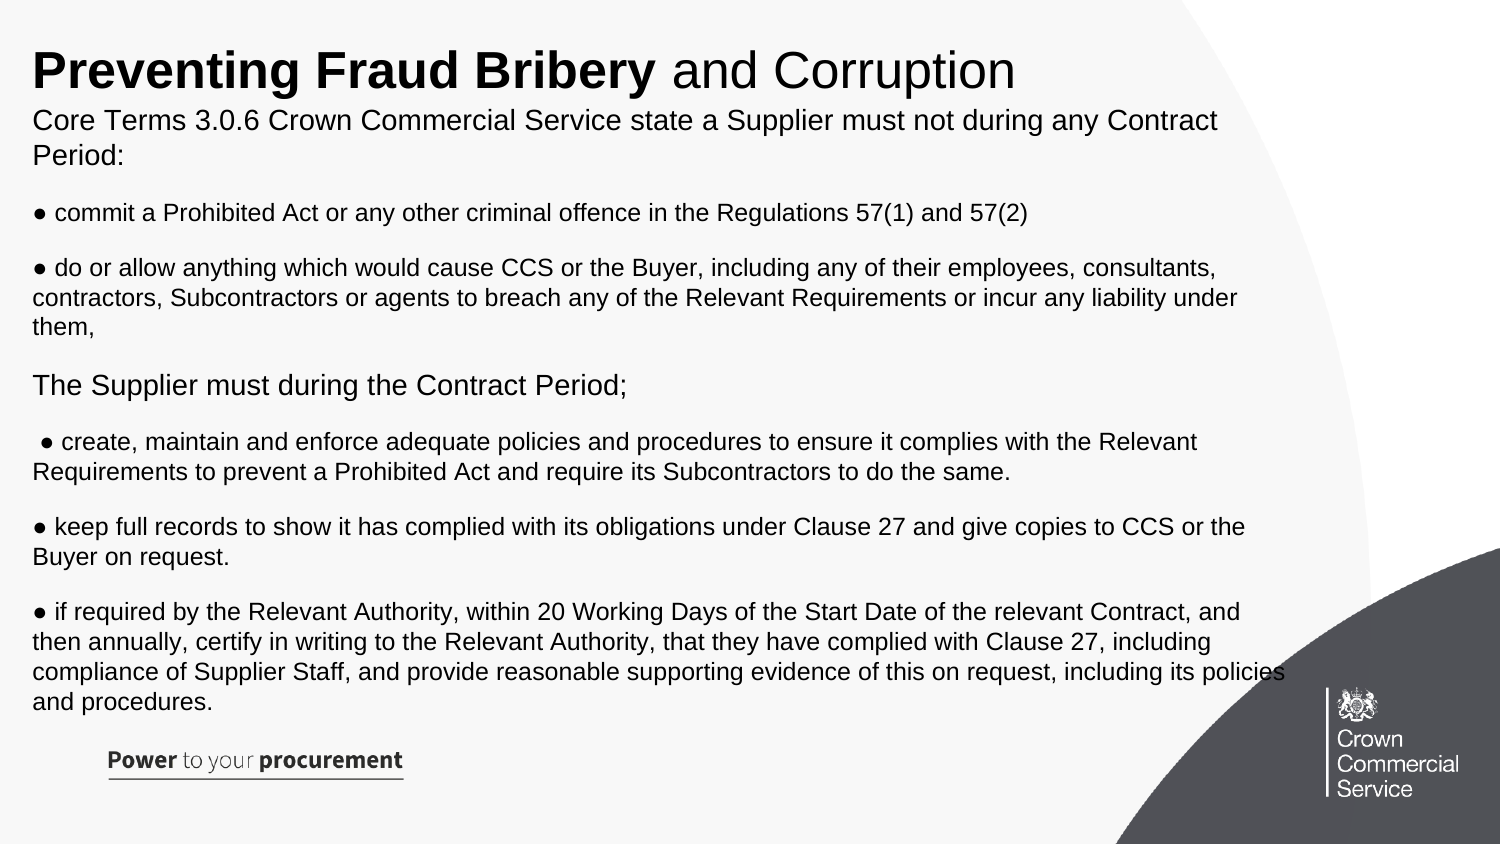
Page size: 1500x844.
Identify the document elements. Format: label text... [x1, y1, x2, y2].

subtitle Core Terms 3.0.6 Crown Commercial Service state a Supplier must not during any Contract Period: ● commit a Prohibited Act or any other criminal offence in the Regulations 57(1) and 57(2) ● do or allow anything which would cause CCS or the Buyer, including any of their employees, consultants, contractors, Subcontractors or agents to breach any of the Relevant Requirements or incur any liability under them, The Supplier must during the Contract Period; ● create, maintain and enforce adequate policies and procedures to ensure it complies with the Relevant Requirements to prevent a Prohibited Act and require its Subcontractors to do the same. ● keep full records to show it has complied with its obligations under Clause 27 and give copies to CCS or the Buyer on request. ● if required by the Relevant Authority, within 20 Working Days of the Start Date of the relevant Contract, and then annually, certify in writing to the Relevant Authority, that they have complied with Clause 27, including compliance of Supplier Staff, and provide reasonable supporting evidence of this on request, including its policies and procedures. [32, 101, 1296, 743]
title Preventing Fraud Bribery and Corruption [32, 26, 1468, 87]
